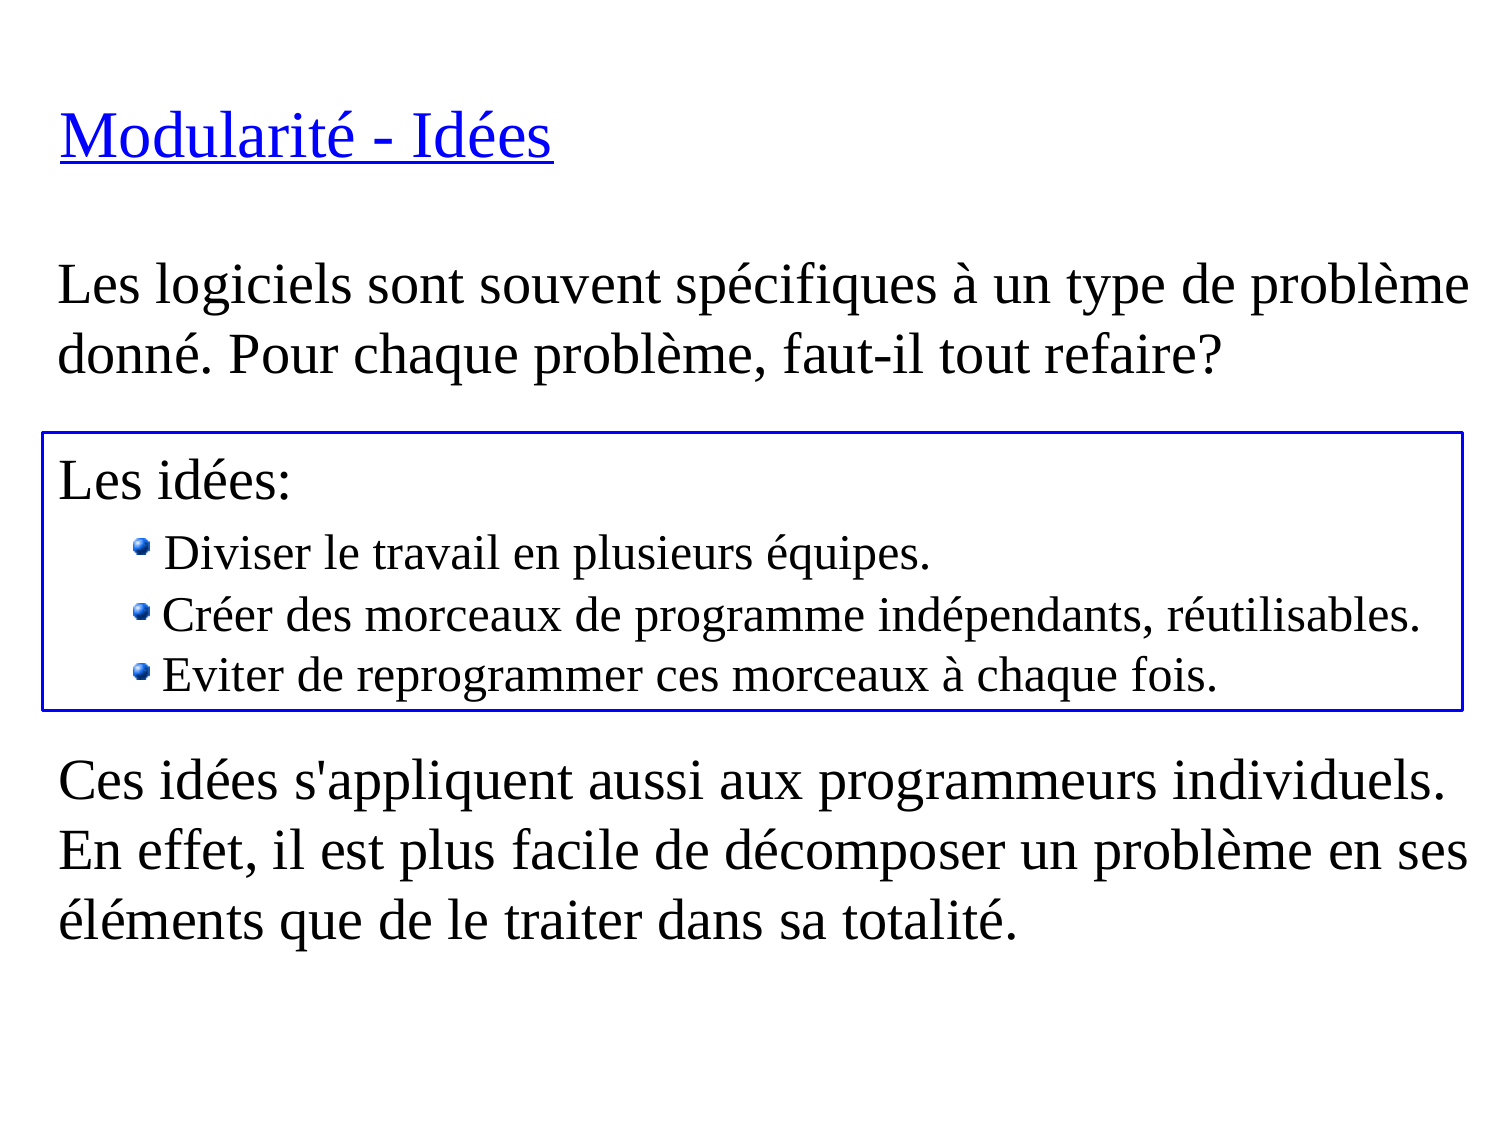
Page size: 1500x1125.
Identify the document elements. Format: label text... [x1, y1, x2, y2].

text_box Ces idées s'appliquent aussi aux programmeurs individuels. En effet, il est plus facile de décomposer un problème en ses éléments que de le traiter dans sa totalité. [43, 733, 1500, 959]
text_box Les logiciels sont souvent spécifiques à un type de problème donné. Pour chaque problème, faut-il tout refaire? [42, 237, 1500, 393]
text_box Modularité - Idées [45, 83, 751, 178]
text_box Les idées: Diviser le travail en plusieurs équipes. Créer des morceaux de programme indépendants, réutilisables. Eviter de reprogrammer ces morceaux à chaque fois. [42, 432, 1463, 711]
